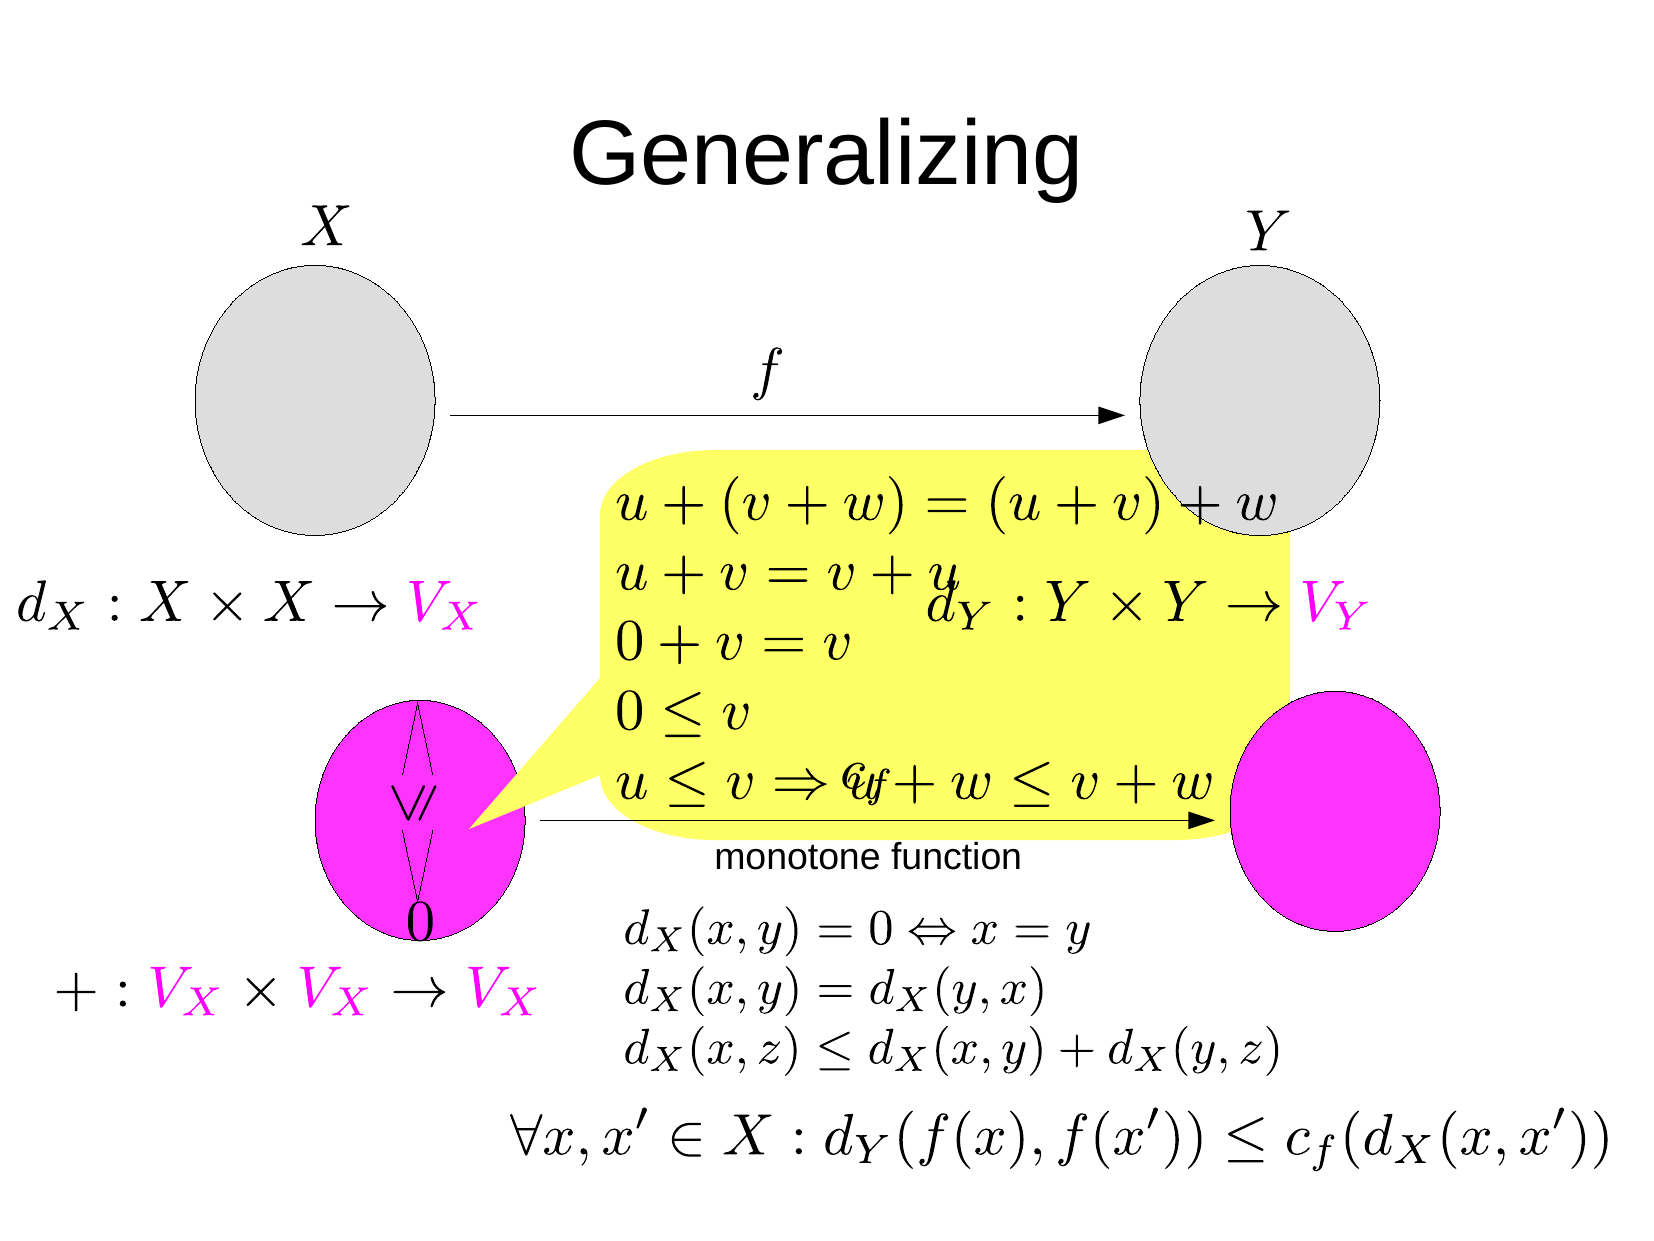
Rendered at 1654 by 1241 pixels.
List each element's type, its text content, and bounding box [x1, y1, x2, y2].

text_box [315, 265, 1441, 1076]
text_box monotone function [699, 828, 1045, 886]
text_box [53, 966, 541, 1016]
text_box [15, 580, 481, 630]
title Generalizing [82, 49, 1571, 257]
text_box [195, 265, 436, 536]
text_box [750, 347, 785, 401]
text_box [510, 1107, 1614, 1172]
